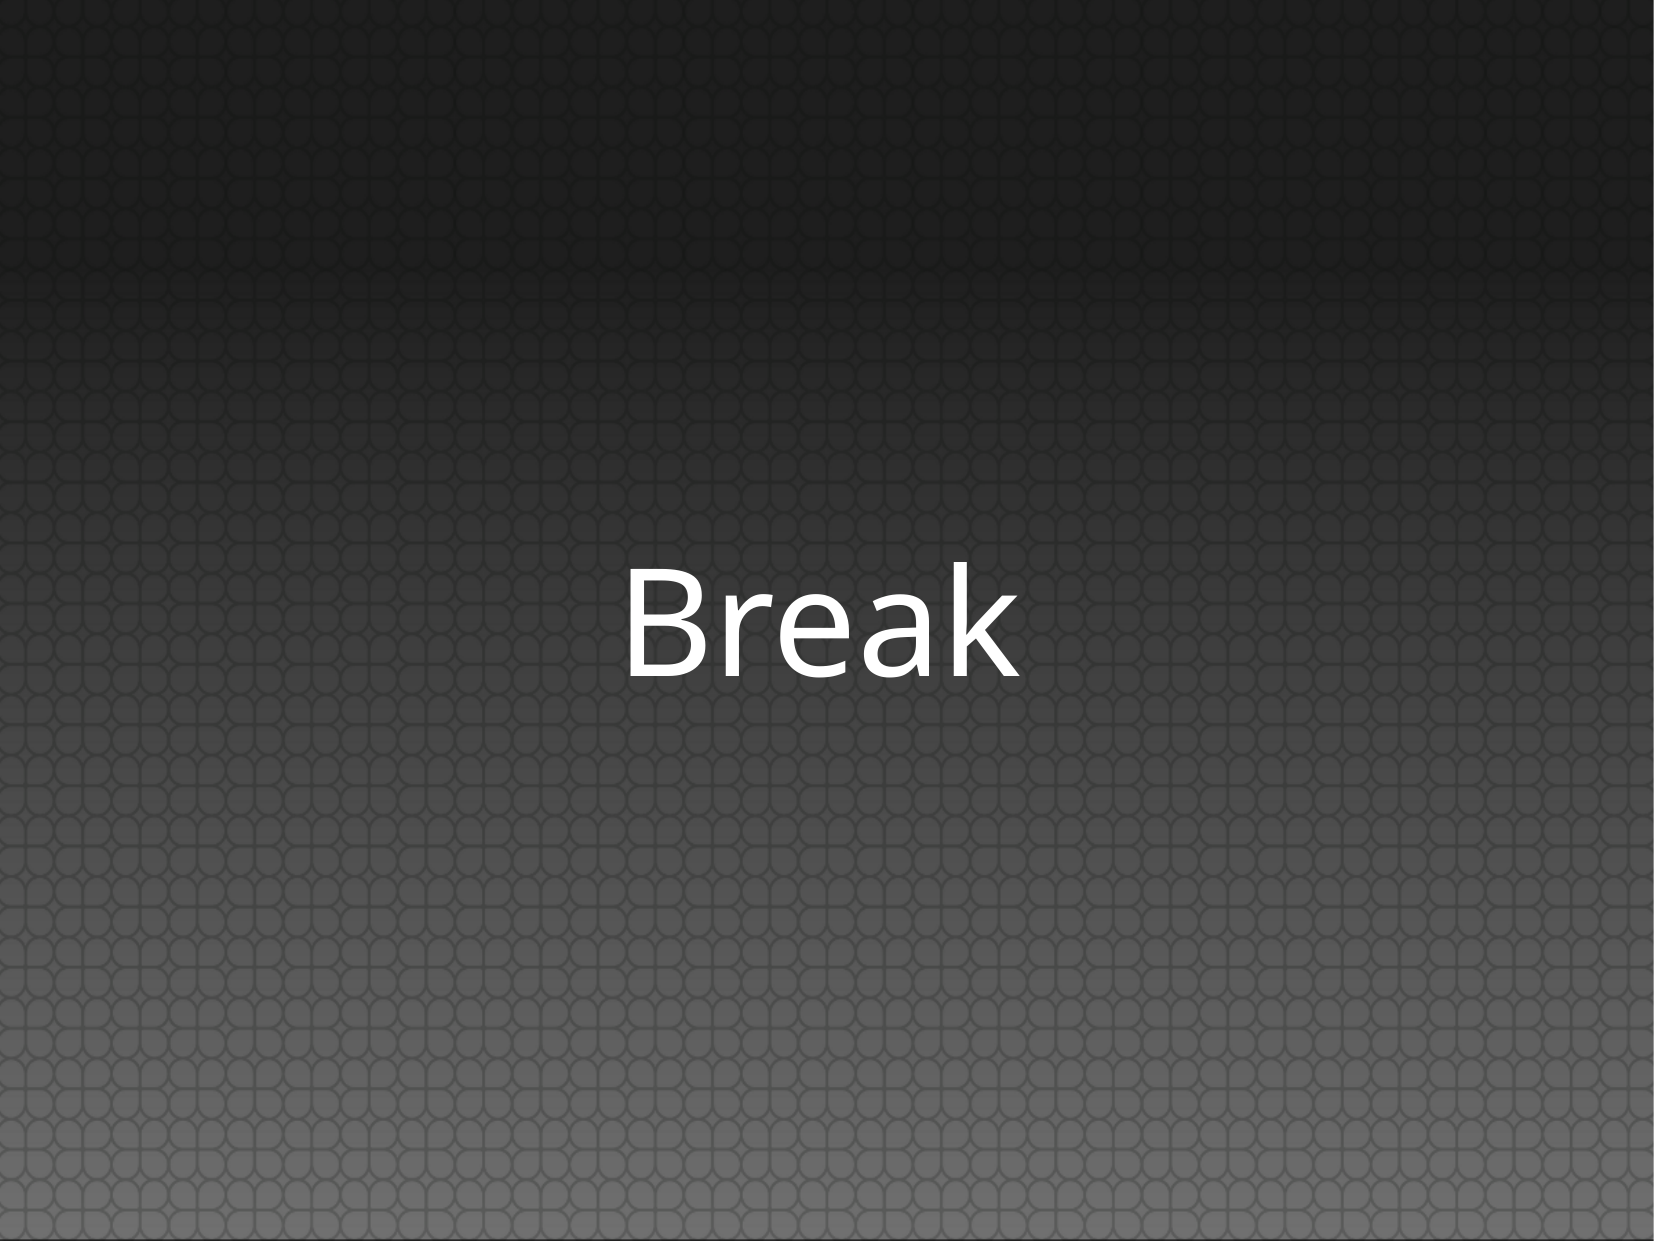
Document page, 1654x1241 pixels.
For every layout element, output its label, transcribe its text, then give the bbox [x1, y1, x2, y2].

picture [0, 0, 1654, 1241]
title Break [75, 525, 1564, 713]
